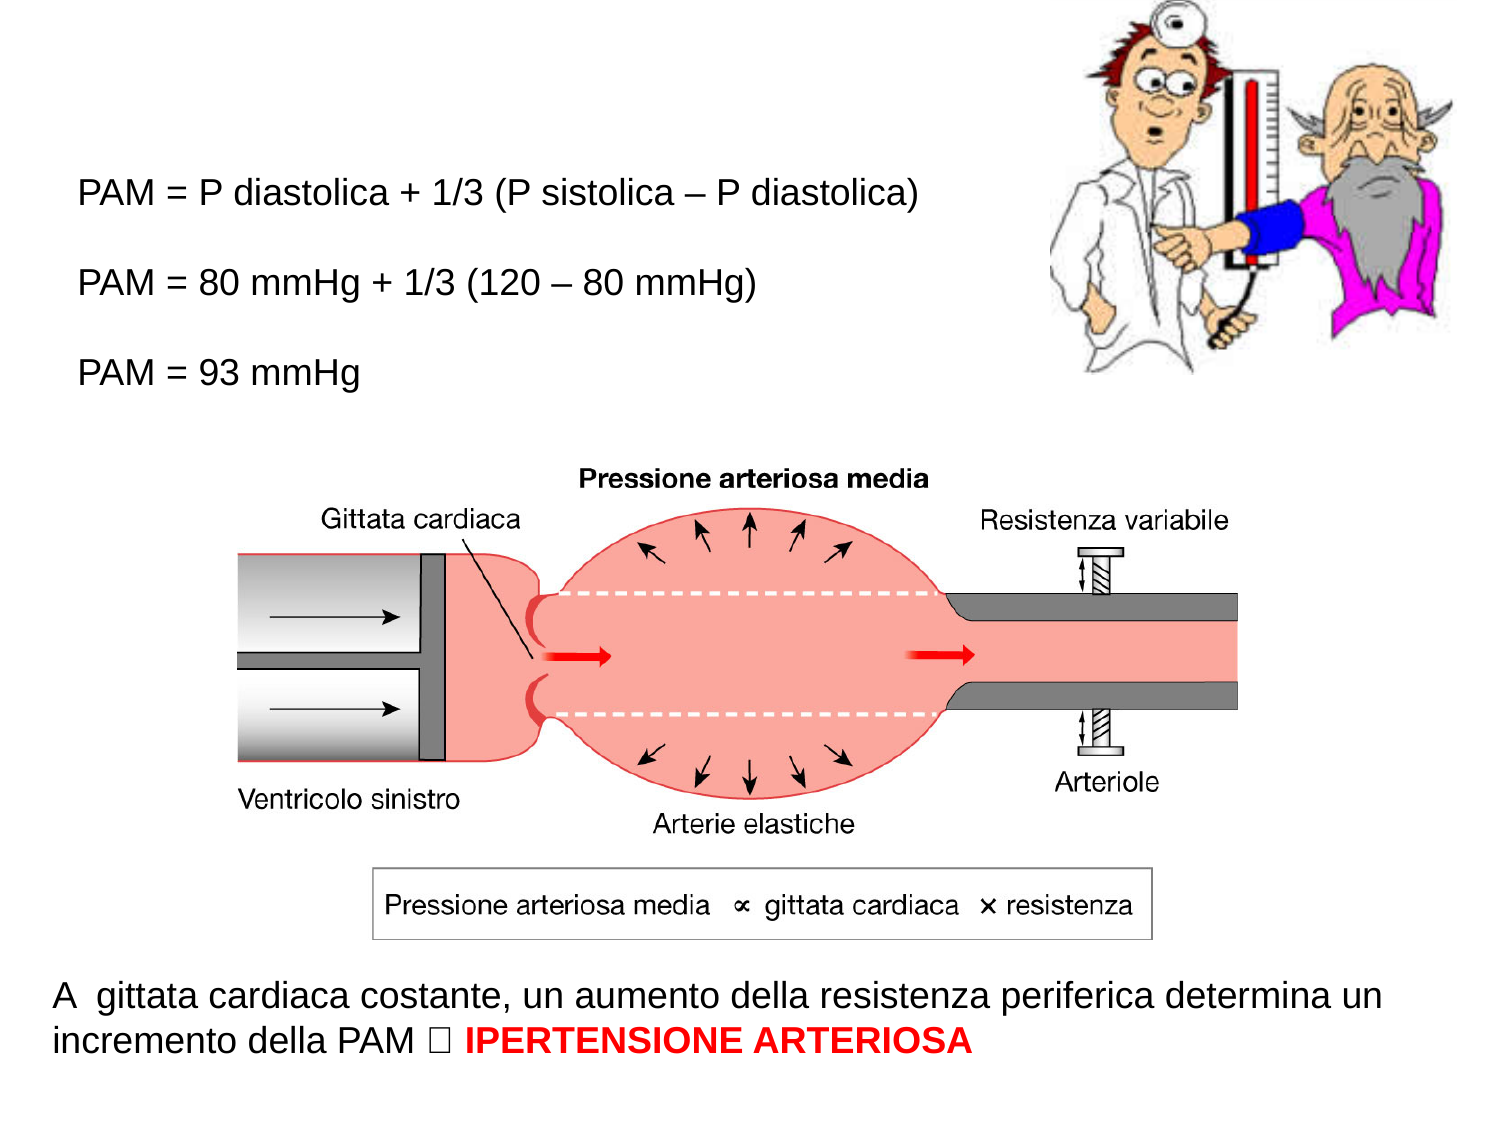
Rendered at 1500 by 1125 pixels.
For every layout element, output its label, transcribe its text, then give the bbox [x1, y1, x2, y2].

picture [1050, 0, 1457, 375]
text_box A gittata cardiaca costante, un aumento della resistenza periferica determina un incremento della PAM  IPERTENSIONE ARTERIOSA [37, 964, 1438, 1069]
text_box PAM = P diastolica + 1/3 (P sistolica – P diastolica) PAM = 80 mmHg + 1/3 (120 – 80 mmHg) PAM = 93 mmHg [62, 160, 1388, 401]
picture [237, 460, 1238, 940]
